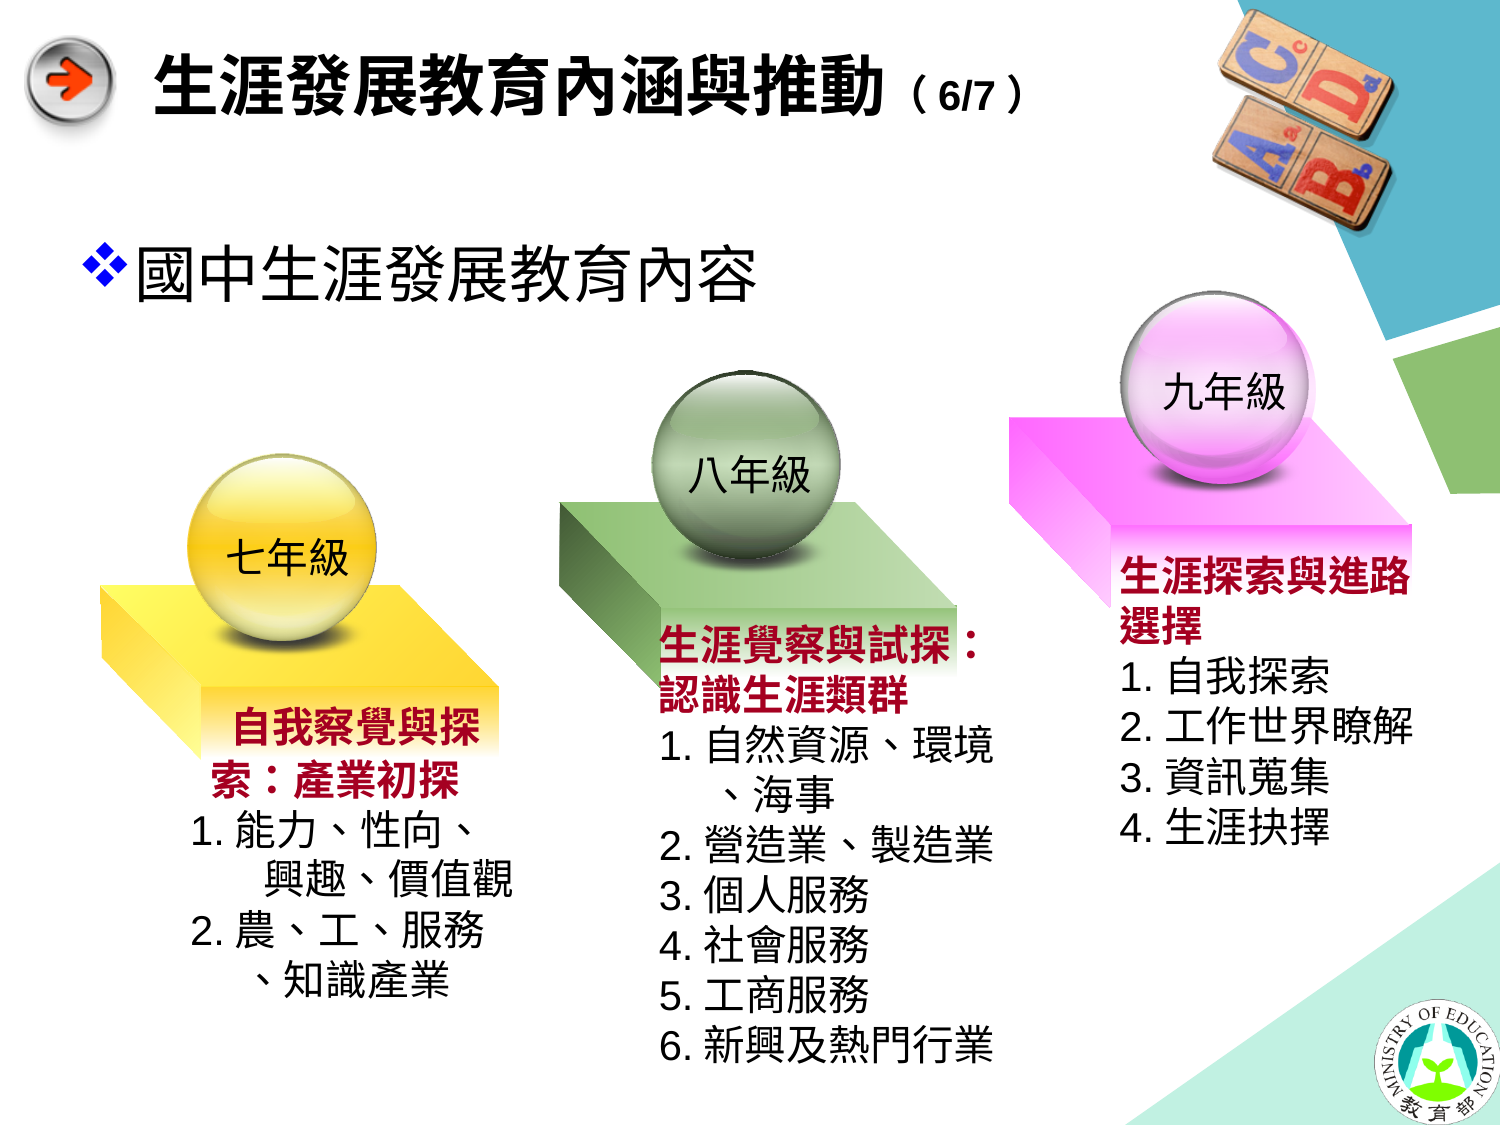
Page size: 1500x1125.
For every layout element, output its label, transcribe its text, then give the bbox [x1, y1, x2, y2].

text_box 國中生涯發展教育內容 [62, 141, 1438, 1075]
picture [1374, 999, 1500, 1125]
text_box 生涯發展教育內涵與推動（6/7） [137, 37, 1163, 130]
picture [1212, 8, 1399, 141]
picture [24, 35, 118, 150]
